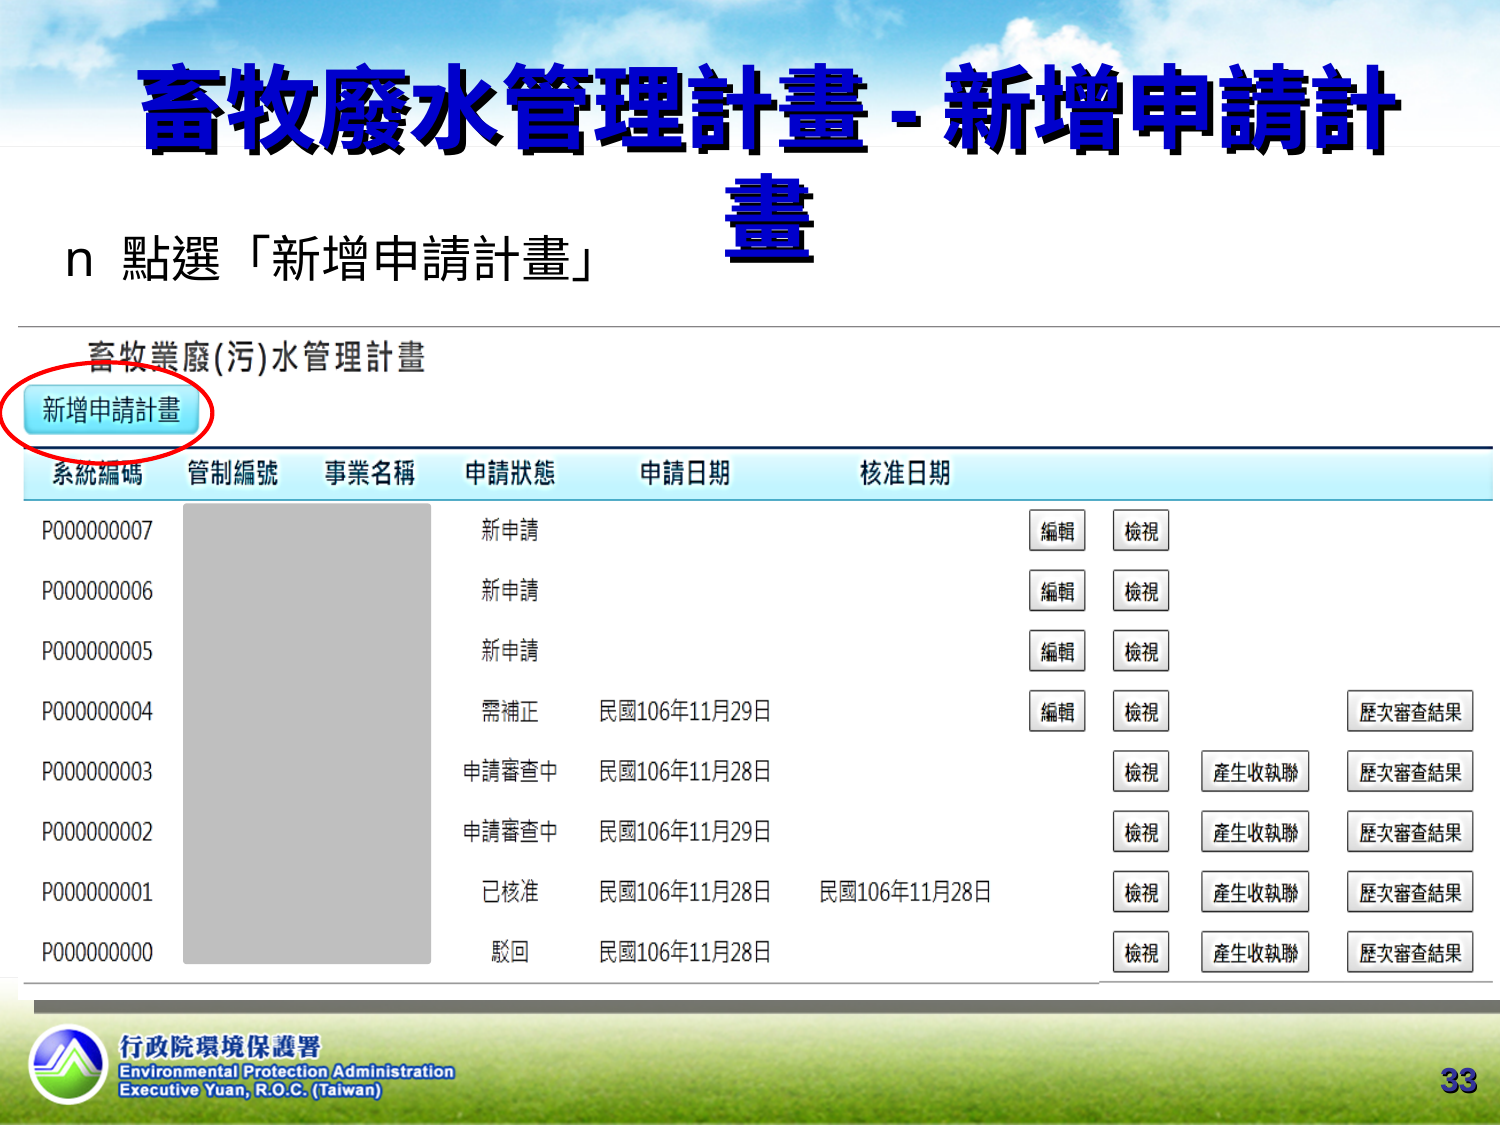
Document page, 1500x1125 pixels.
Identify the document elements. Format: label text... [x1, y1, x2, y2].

picture [18, 326, 1500, 1000]
text_box 點選「新增申請計畫」 [49, 219, 1400, 327]
text_box 畜牧廢水管理計畫-新增申請計畫 [75, 42, 1459, 185]
picture [18, 365, 210, 461]
text_box [183, 503, 432, 965]
